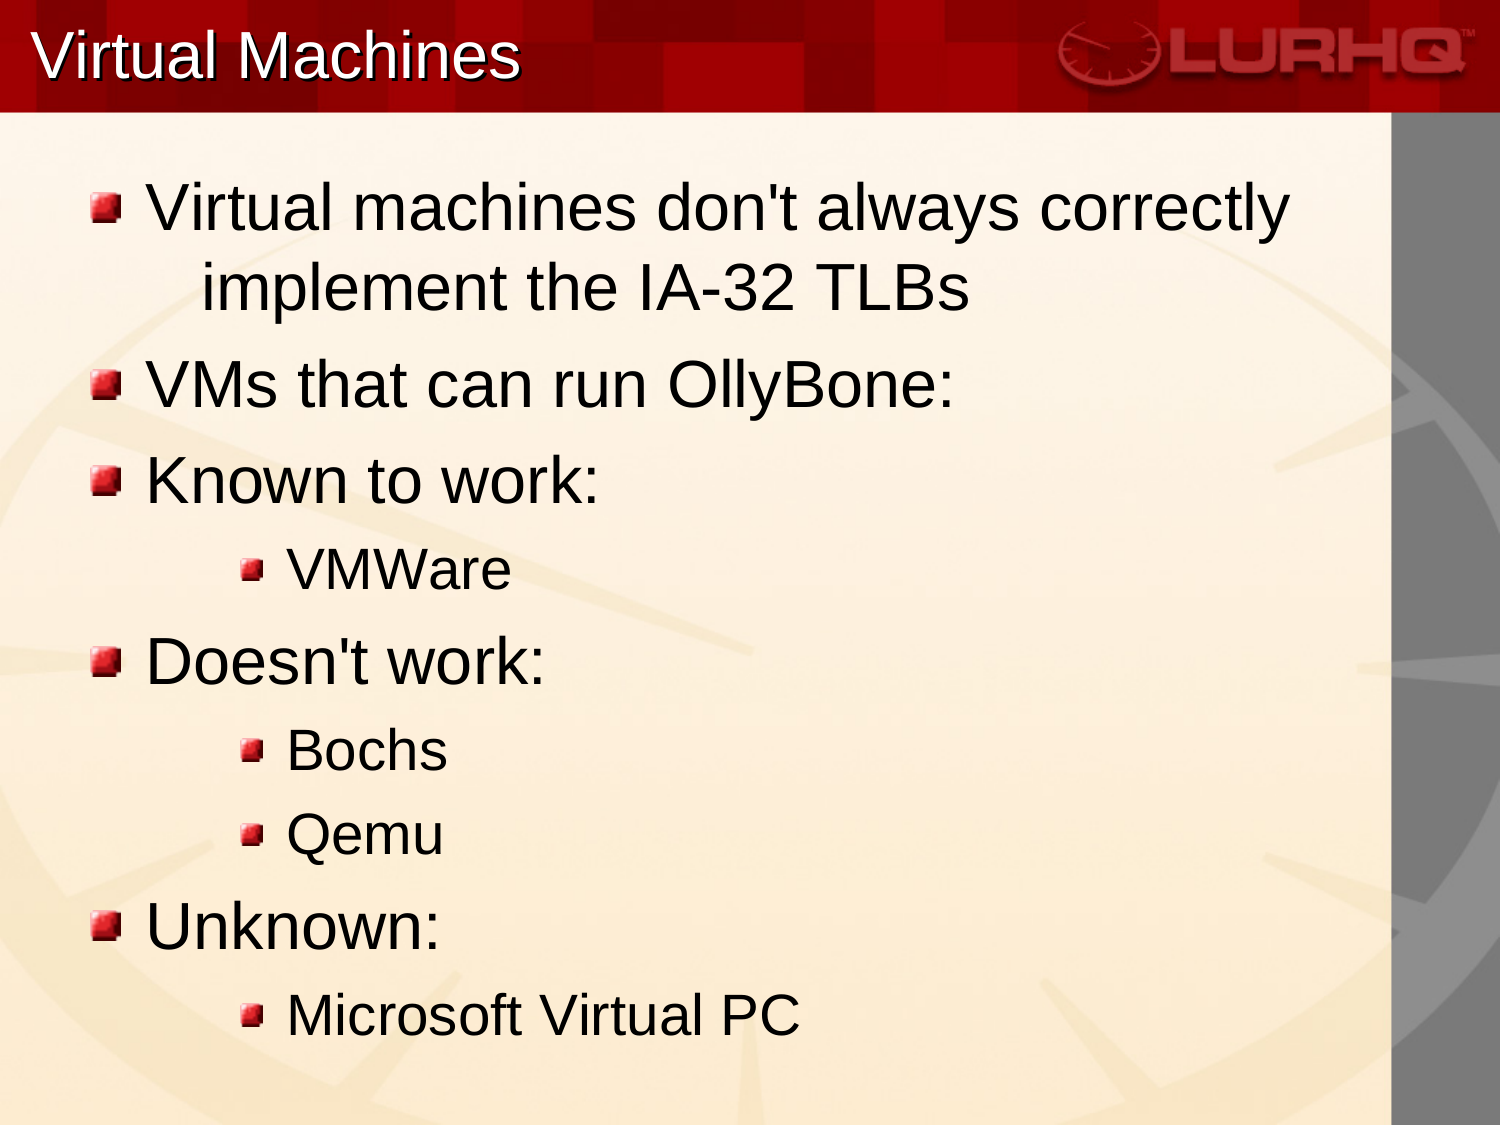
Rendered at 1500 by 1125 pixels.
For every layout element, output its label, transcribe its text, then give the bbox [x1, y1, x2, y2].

title Virtual Machines [30, 0, 1350, 106]
picture [0, 0, 1500, 1125]
list Virtual machines don't always correctly implement the IA-32 TLBs VMs that can run OllyBone: Known to work: VMWare Doesn't work: Bochs Qemu Unknown: Microsoft Virtual PC [90, 164, 1336, 1043]
